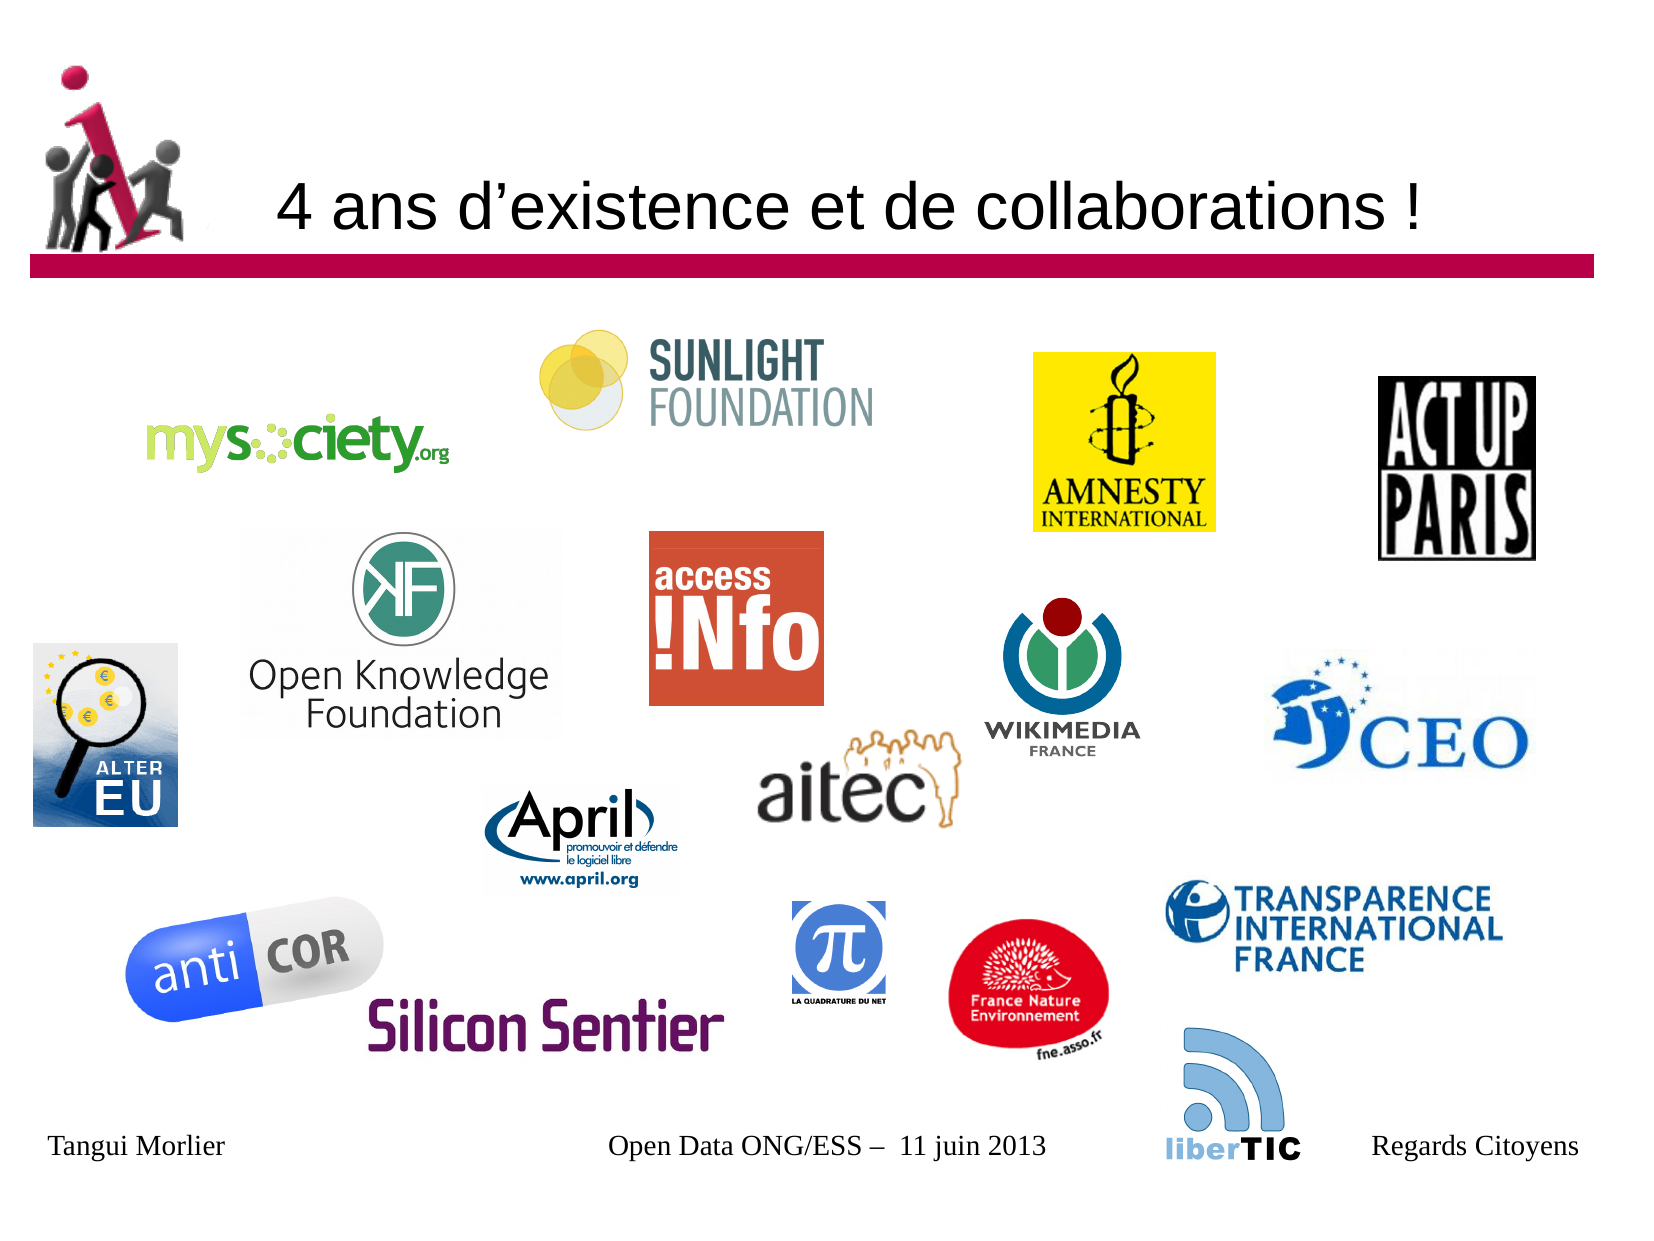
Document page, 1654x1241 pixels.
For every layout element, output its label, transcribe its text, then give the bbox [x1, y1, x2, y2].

picture [1378, 376, 1536, 562]
picture [147, 413, 449, 473]
picture [118, 885, 739, 1063]
picture [29, 60, 210, 254]
picture [1145, 1003, 1329, 1182]
title 4 ans d’existence et de collaborations ! [106, 102, 1595, 310]
picture [792, 901, 886, 1004]
picture [1033, 352, 1216, 532]
picture [33, 643, 178, 827]
picture [649, 531, 824, 706]
picture [482, 785, 680, 897]
picture [240, 527, 562, 739]
picture [944, 915, 1113, 1063]
picture [525, 324, 886, 436]
picture [708, 590, 1152, 865]
picture [1264, 649, 1536, 783]
picture [1162, 856, 1506, 998]
